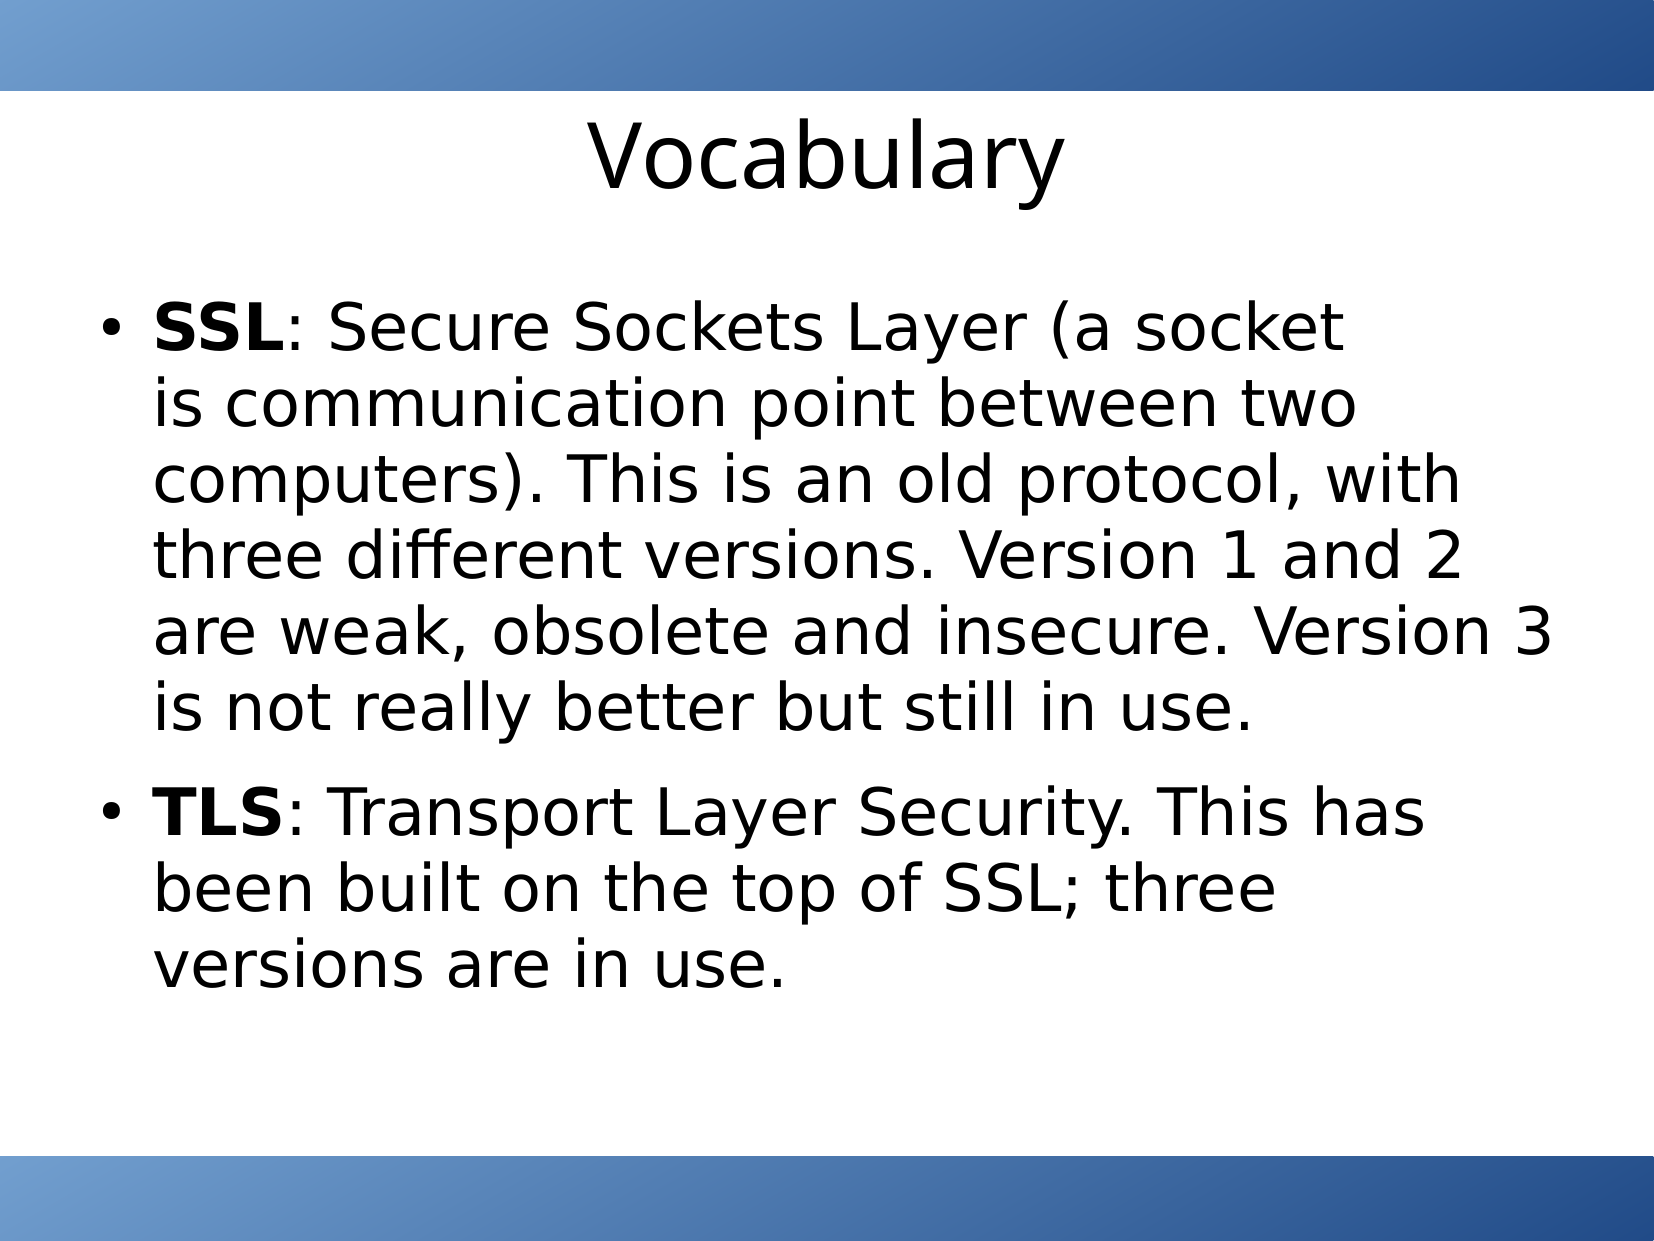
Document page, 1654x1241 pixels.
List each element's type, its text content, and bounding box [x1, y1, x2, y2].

list SSL: Secure Sockets Layer (a socket is communication point between two computers). This is an old protocol, with three different versions. Version 1 and 2 are weak, obsolete and insecure. Version 3 is not really better but still in use. TLS: Transport Layer Security. This has been built on the top of SSL; three versions are in use. [82, 290, 1571, 1010]
title Vocabulary [82, 49, 1571, 257]
